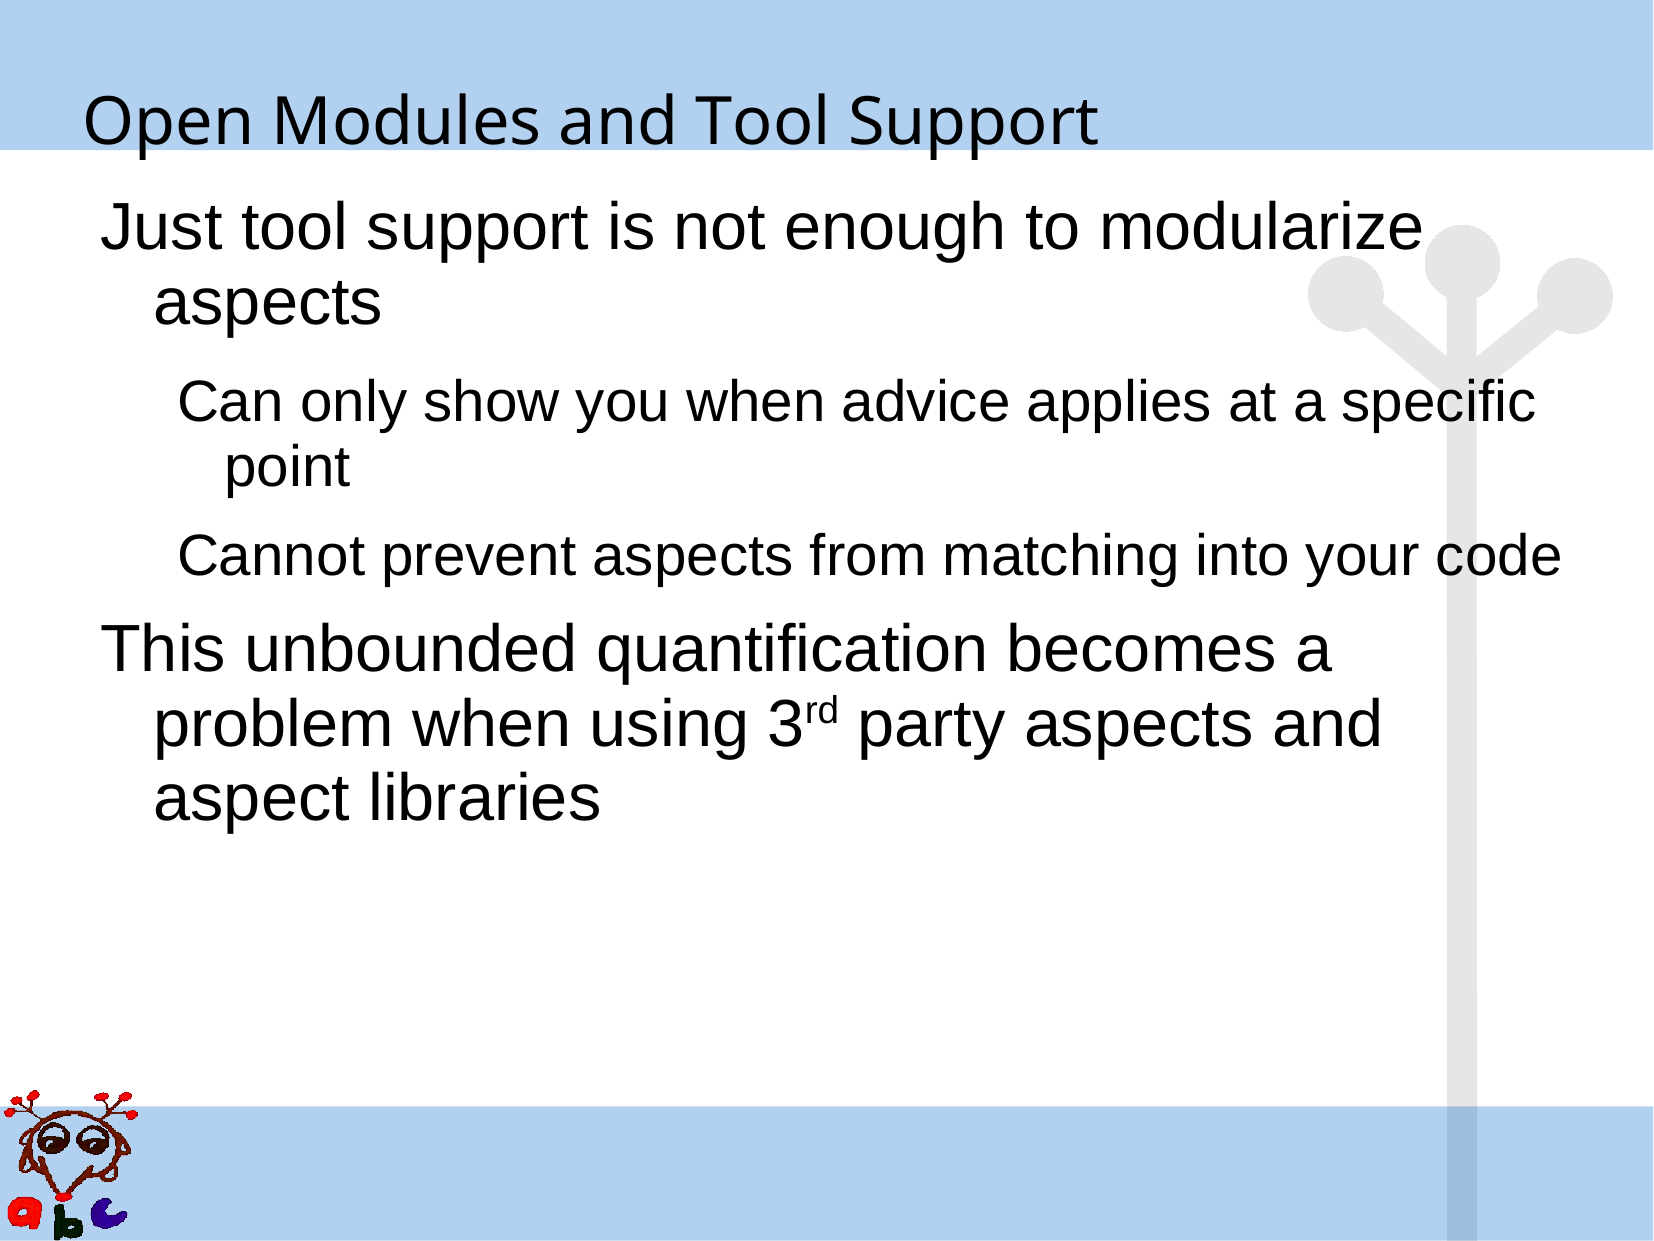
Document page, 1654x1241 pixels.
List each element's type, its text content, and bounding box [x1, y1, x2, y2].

title Open Modules and Tool Support [82, 49, 1576, 188]
picture [0, 1088, 139, 1241]
list Just tool support is not enough to modularize aspects Can only show you when advice applies at a specific point Cannot prevent aspects from matching into your code This unbounded quantification becomes a problem when using 3rd party aspects and aspect libraries [82, 189, 1571, 1053]
